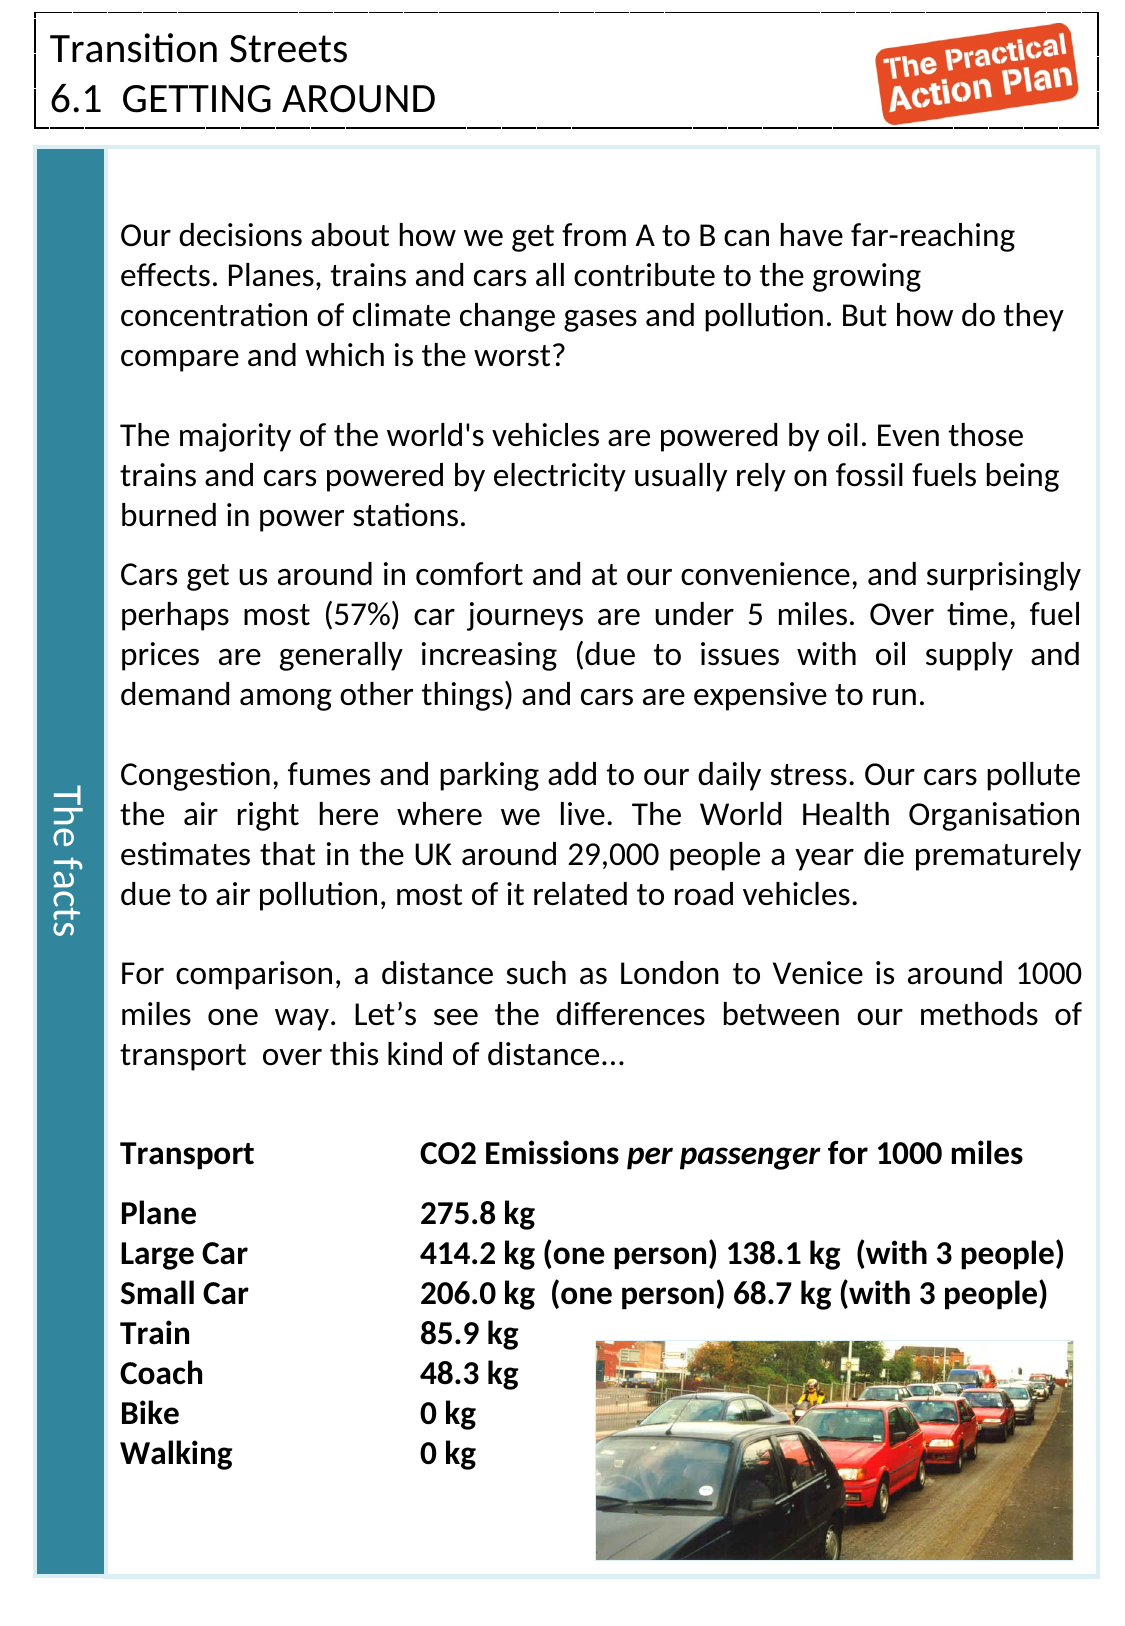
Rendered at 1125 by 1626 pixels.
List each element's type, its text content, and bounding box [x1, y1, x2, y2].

text_box Our decisions about how we get from A to B can have far-reaching effects. Planes, trains and cars all contribute to the growing concentration of climate change gases and pollution. But how do they compare and which is the worst? The majority of the world's vehicles are powered by oil. Even those trains and cars powered by electricity usually rely on fossil fuels being burned in power stations. Cars get us around in comfort and at our convenience, and surprisingly perhaps most (57%) car journeys are under 5 miles. Over time, fuel prices are generally increasing (due to issues with oil supply and demand among other things) and cars are expensive to run. Congestion, fumes and parking add to our daily stress. Our cars pollute the air right here where we live. The World Health Organisation estimates that in the UK around 29,000 people a year die prematurely due to air pollution, most of it related to road vehicles. For comparison, a distance such as London to Venice is around 1000 miles one way. Let’s see the differences between our methods of transport over this kind of distance... Transport CO2 Emissions per passenger for 1000 miles Plane 275.8 kg Large Car 414.2 kg (one person) 138.1 kg (with 3 people) Small Car 206.0 kg (one person) 68.7 kg (with 3 people) Train 85.9 kg Coach 48.3 kg Bike 0 kg Walking 0 kg [107, 147, 1098, 1577]
picture [596, 1341, 1073, 1560]
text_box The facts [35, 147, 107, 1577]
text_box Transition Streets 6.1 GETTING AROUND [35, 12, 1099, 129]
